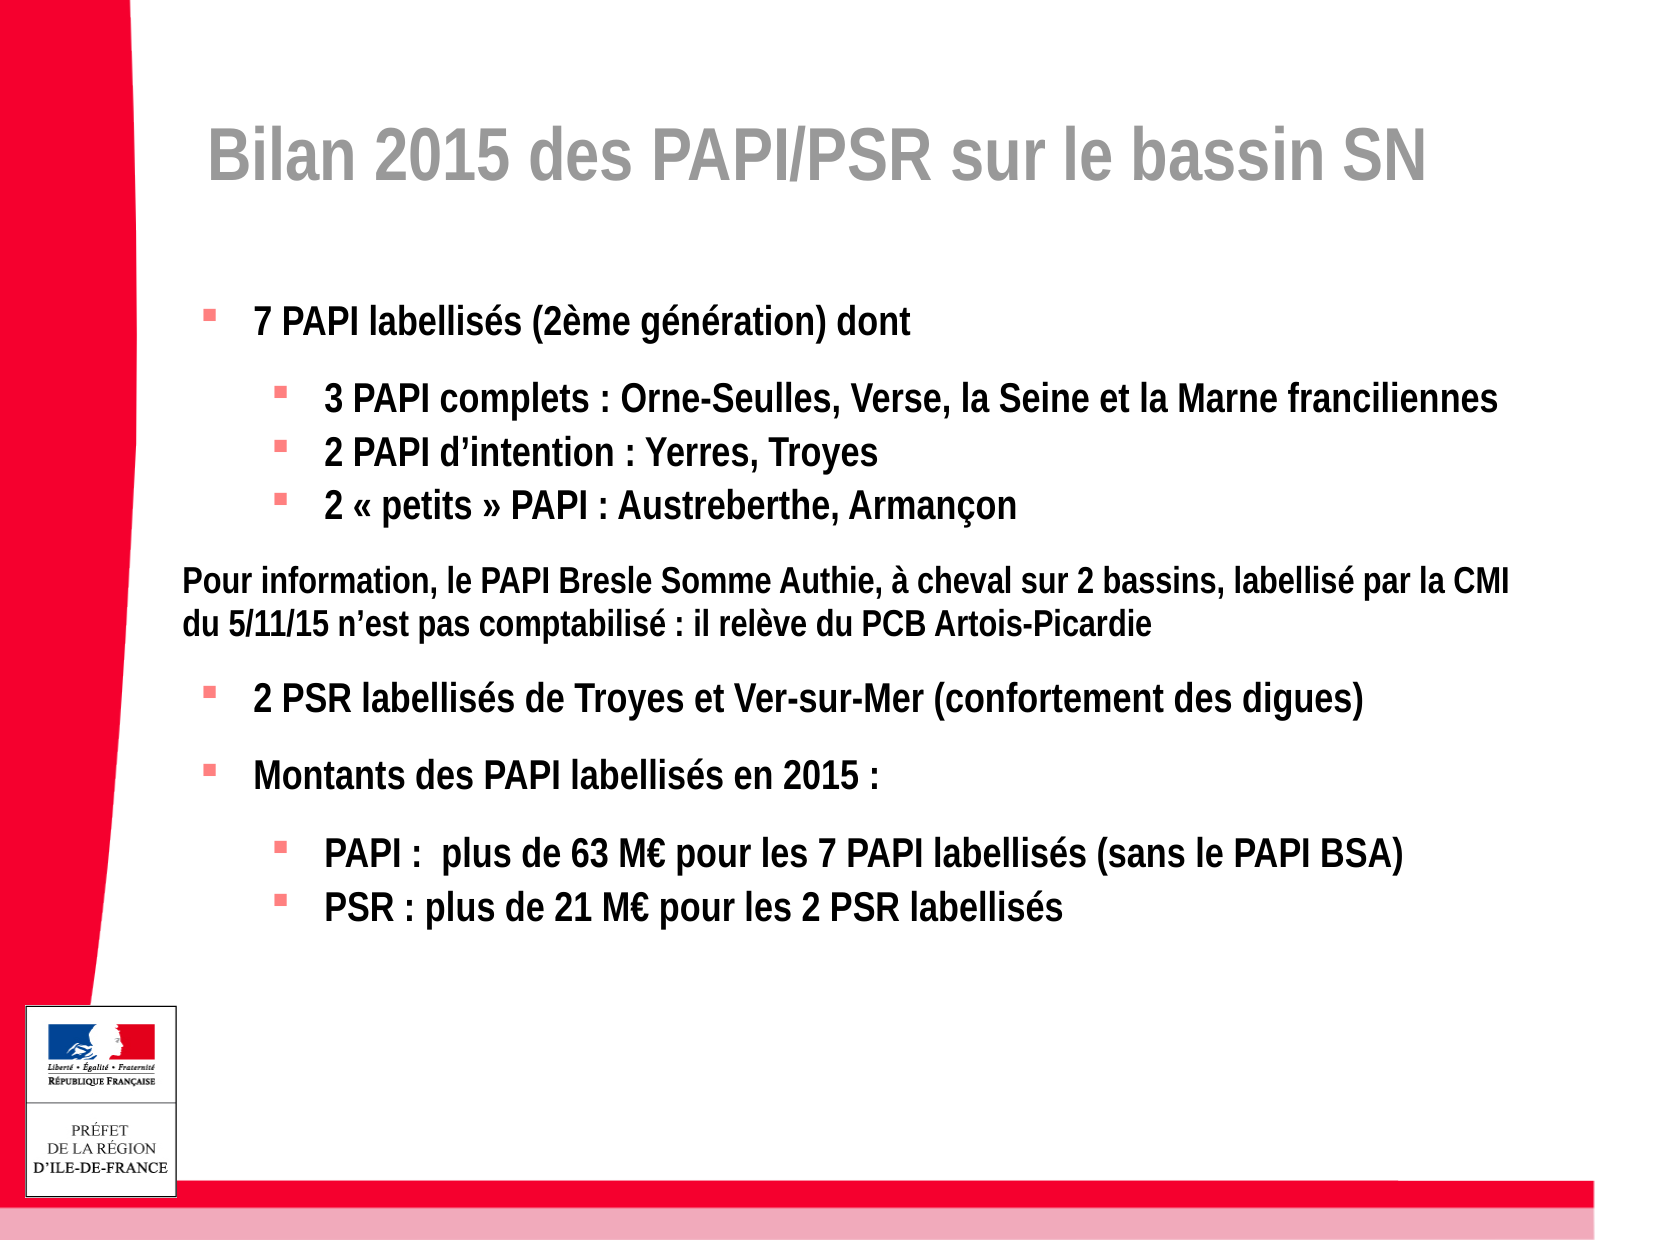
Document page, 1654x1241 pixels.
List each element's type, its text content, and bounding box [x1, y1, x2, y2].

list 7 PAPI labellisés (2ème génération) dont 3 PAPI complets : Orne-Seulles, Verse, la Seine et la Marne franciliennes 2 PAPI d’intention : Yerres, Troyes 2 « petits » PAPI : Austreberthe, Armançon Pour information, le PAPI Bresle Somme Authie, à cheval sur 2 bassins, labellisé par la CMI du 5/11/15 n’est pas comptabilisé : il relève du PCB Artois-Picardie 2 PSR labellisés de Troyes et Ver-sur-Mer (confortement des digues) Montants des PAPI labellisés en 2015 : PAPI : plus de 63 M€ pour les 7 PAPI labellisés (sans le PAPI BSA) PSR : plus de 21 M€ pour les 2 PSR labellisés [182, 296, 1512, 1016]
title Bilan 2015 des PAPI/PSR sur le bassin SN [82, 49, 1571, 257]
picture [0, 0, 1653, 1240]
